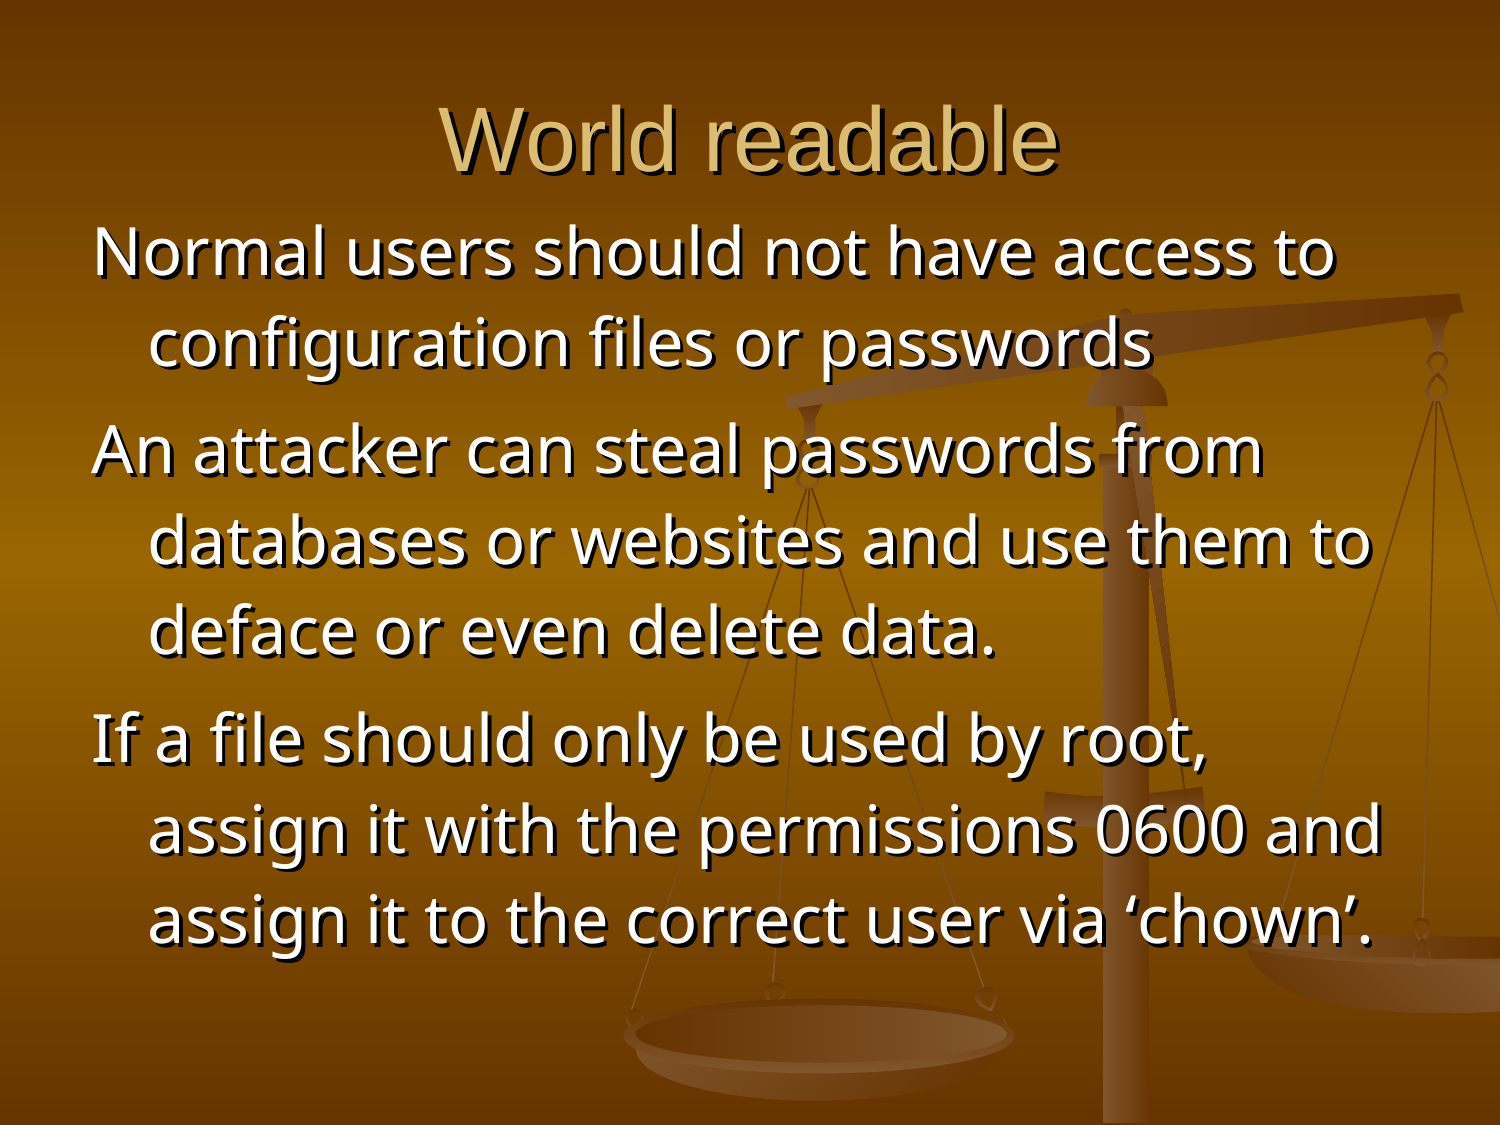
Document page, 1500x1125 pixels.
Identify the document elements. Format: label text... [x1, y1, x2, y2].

title World readable [75, 45, 1426, 234]
list Normal users should not have access to configuration files or passwords An attacker can steal passwords from databases or websites and use them to deface or even delete data. If a file should only be used by root, assign it with the permissions 0600 and assign it to the correct user via ‘chown’. [76, 196, 1427, 1083]
